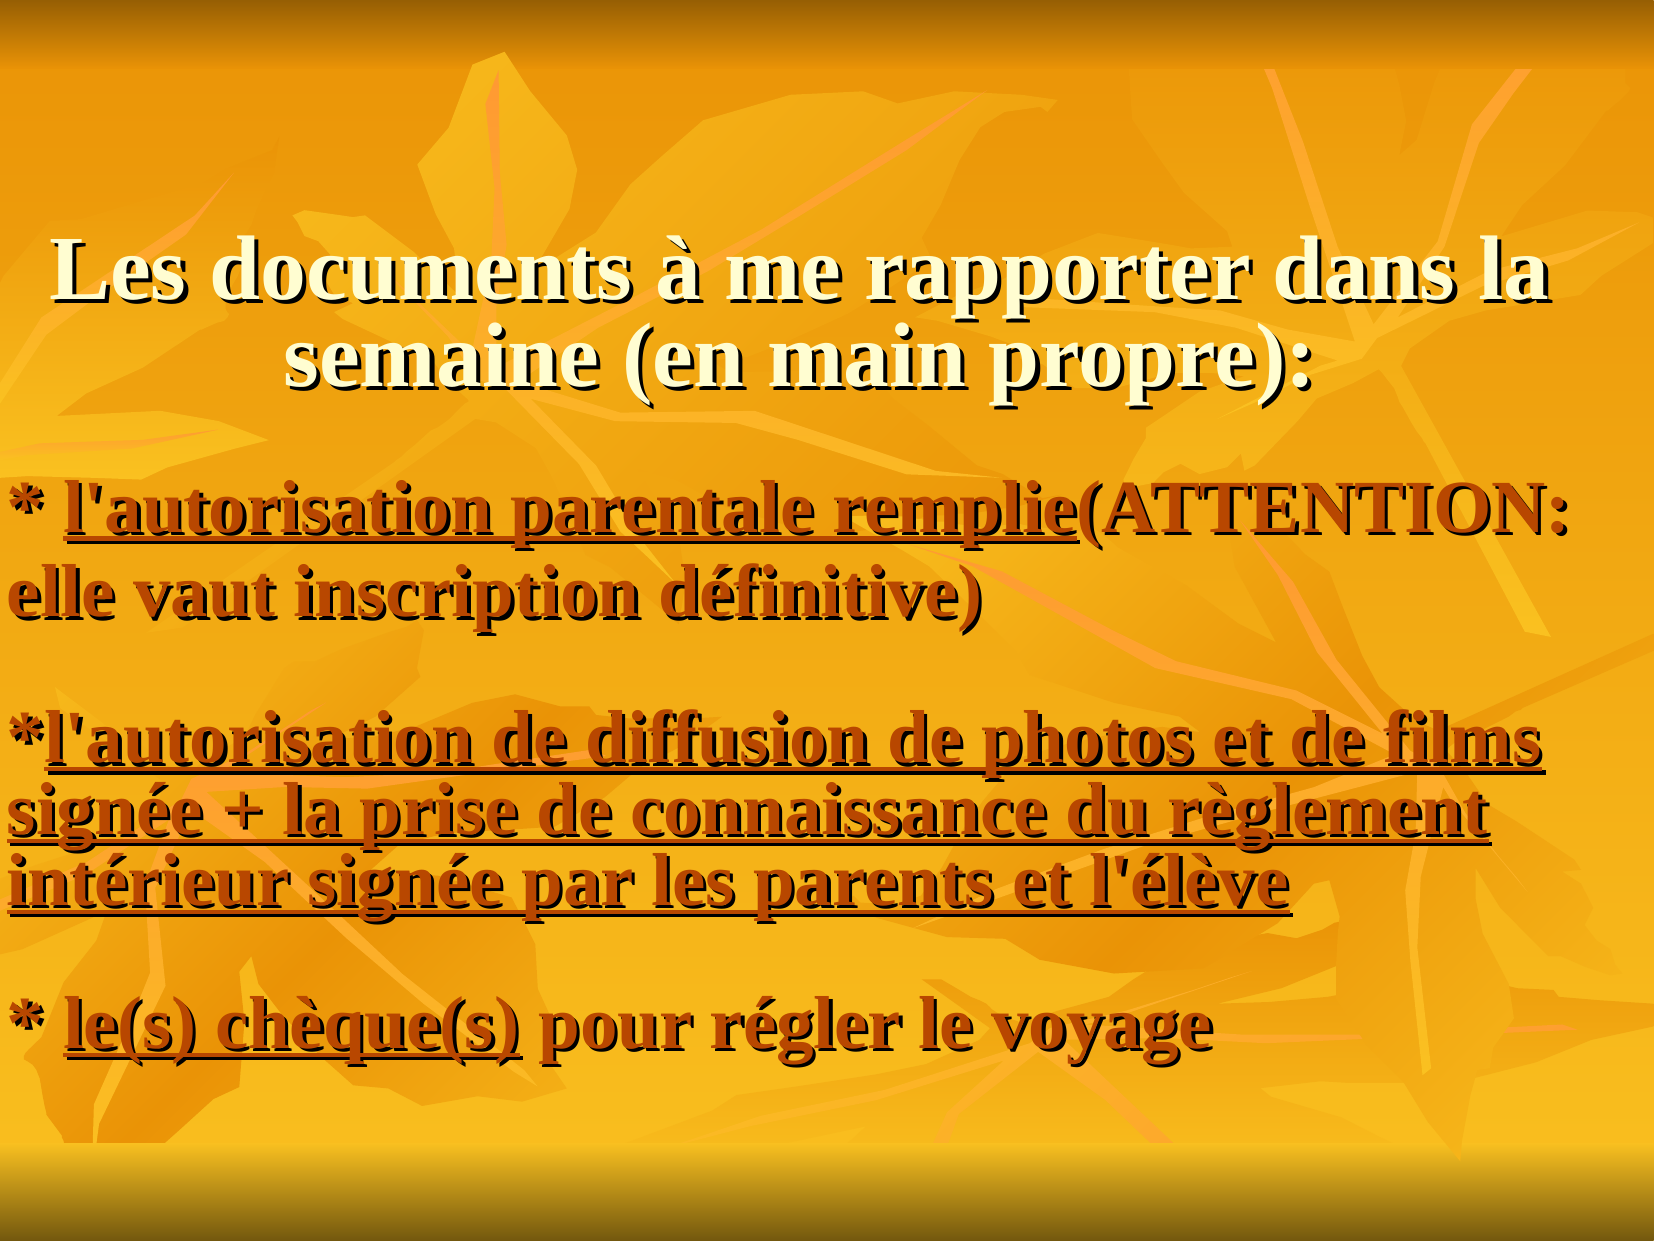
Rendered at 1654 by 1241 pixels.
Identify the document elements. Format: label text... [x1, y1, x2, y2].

text_box Les documents à me rapporter dans la semaine (en main propre): * l'autorisation parentale remplie(ATTENTION: elle vaut inscription définitive)‏ *l'autorisation de diffusion de photos et de films signée + la prise de connaissance du règlement intérieur signée par les parents et l'élève * le(s) chèque(s) pour régler le voyage [6, 0, 1595, 1241]
